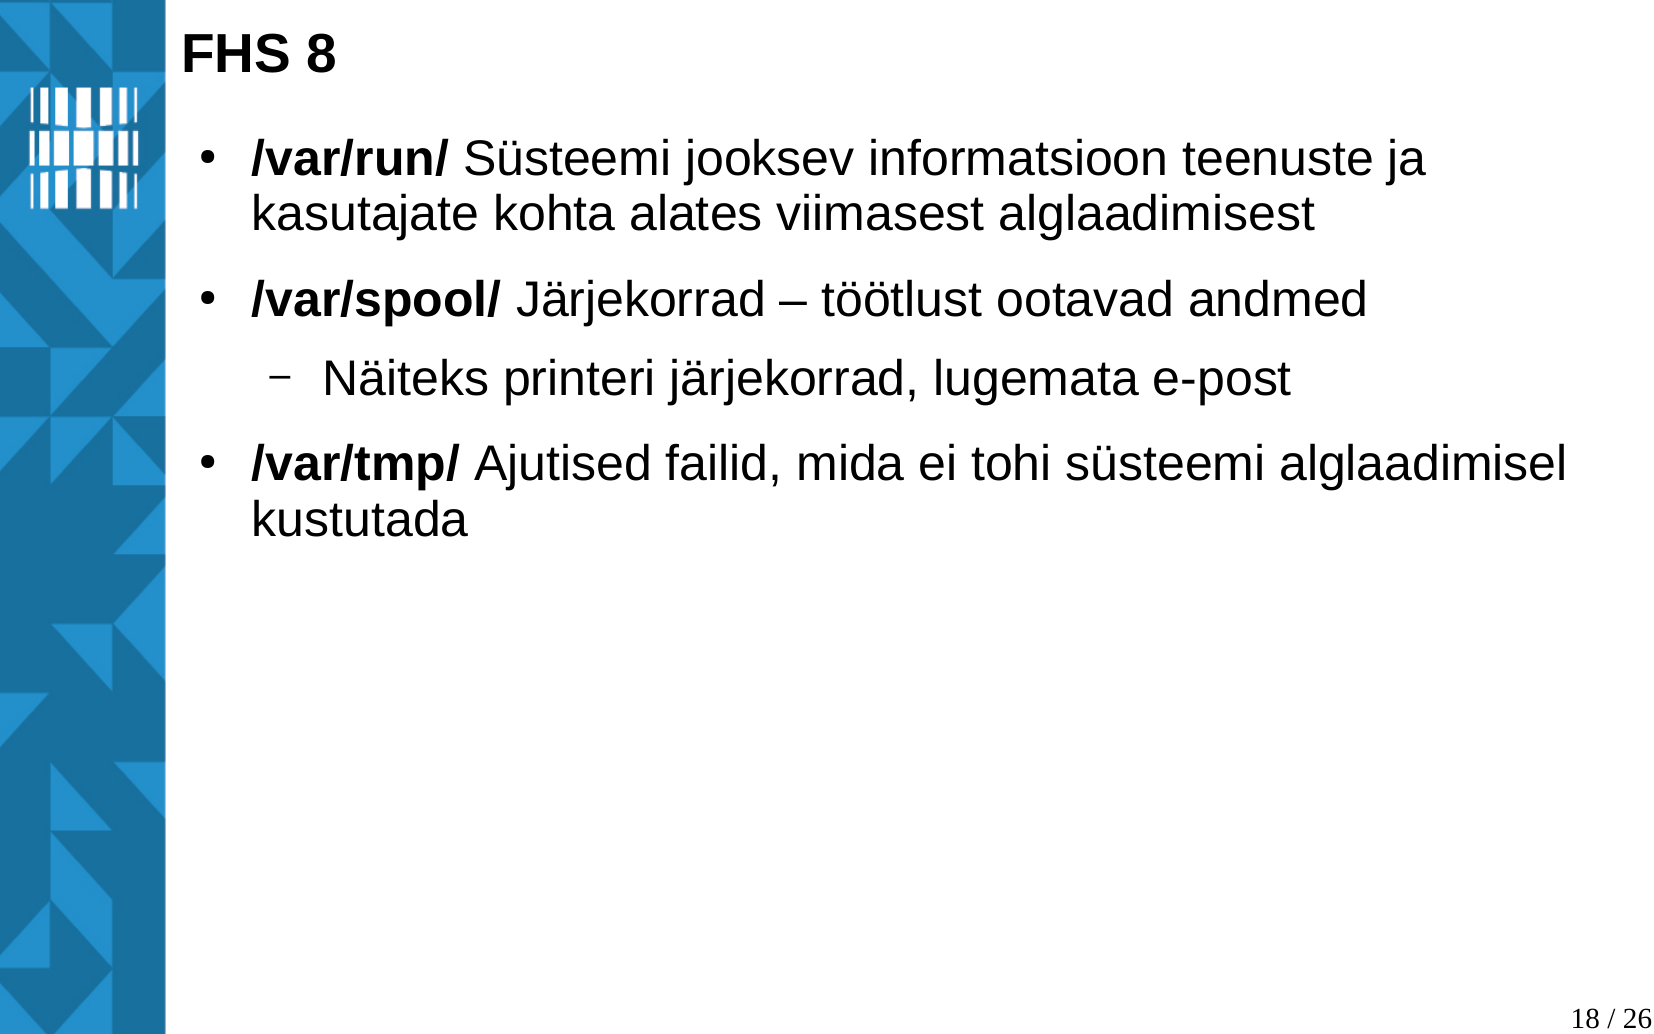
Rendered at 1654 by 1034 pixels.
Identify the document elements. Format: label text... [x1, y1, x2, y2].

title FHS 8 [181, 1, 1583, 105]
list /var/run/ Süsteemi jooksev informatsioon teenuste ja kasutajate kohta alates viimasest alglaadimisest /var/spool/ Järjekorrad – töötlust ootavad andmed Näiteks printeri järjekorrad, lugemata e-post /var/tmp/ Ajutised failid, mida ei tohi süsteemi alglaadimisel kustutada [181, 129, 1642, 997]
